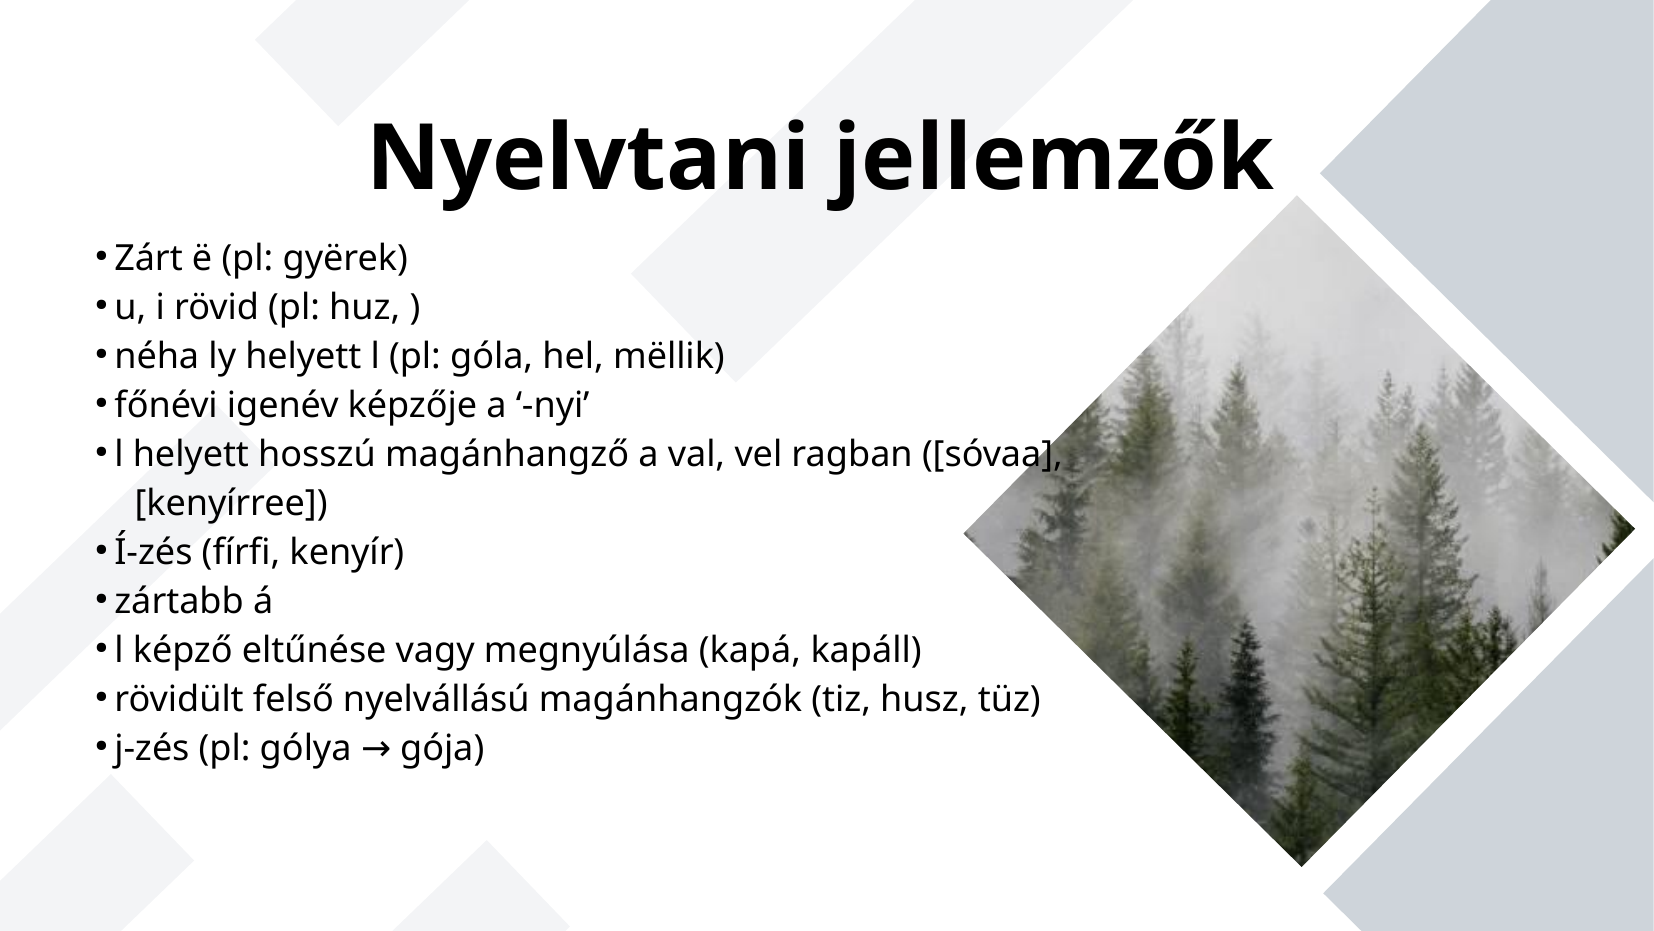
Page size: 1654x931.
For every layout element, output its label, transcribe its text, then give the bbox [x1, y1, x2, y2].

title Nyelvtani jellemzők [76, 76, 1565, 233]
list Zárt ë (pl: gyërek) u, i rövid (pl: huz, ) néha ly helyett l (pl: góla, hel, mëllik) főnévi igenév képzője a ‘-nyi’ l helyett hosszú magánhangző a val, vel ragban ([sóvaa], [kenyírree]) Í-zés (fírfi, kenyír) zártabb á l képző eltűnése vagy megnyúlása (kapá, kapáll) rövidült felső nyelvállású magánhangzók (tiz, husz, tüz) j-zés (pl: gólya → gója) [75, 232, 1087, 772]
text_box [1087, 233, 1636, 867]
